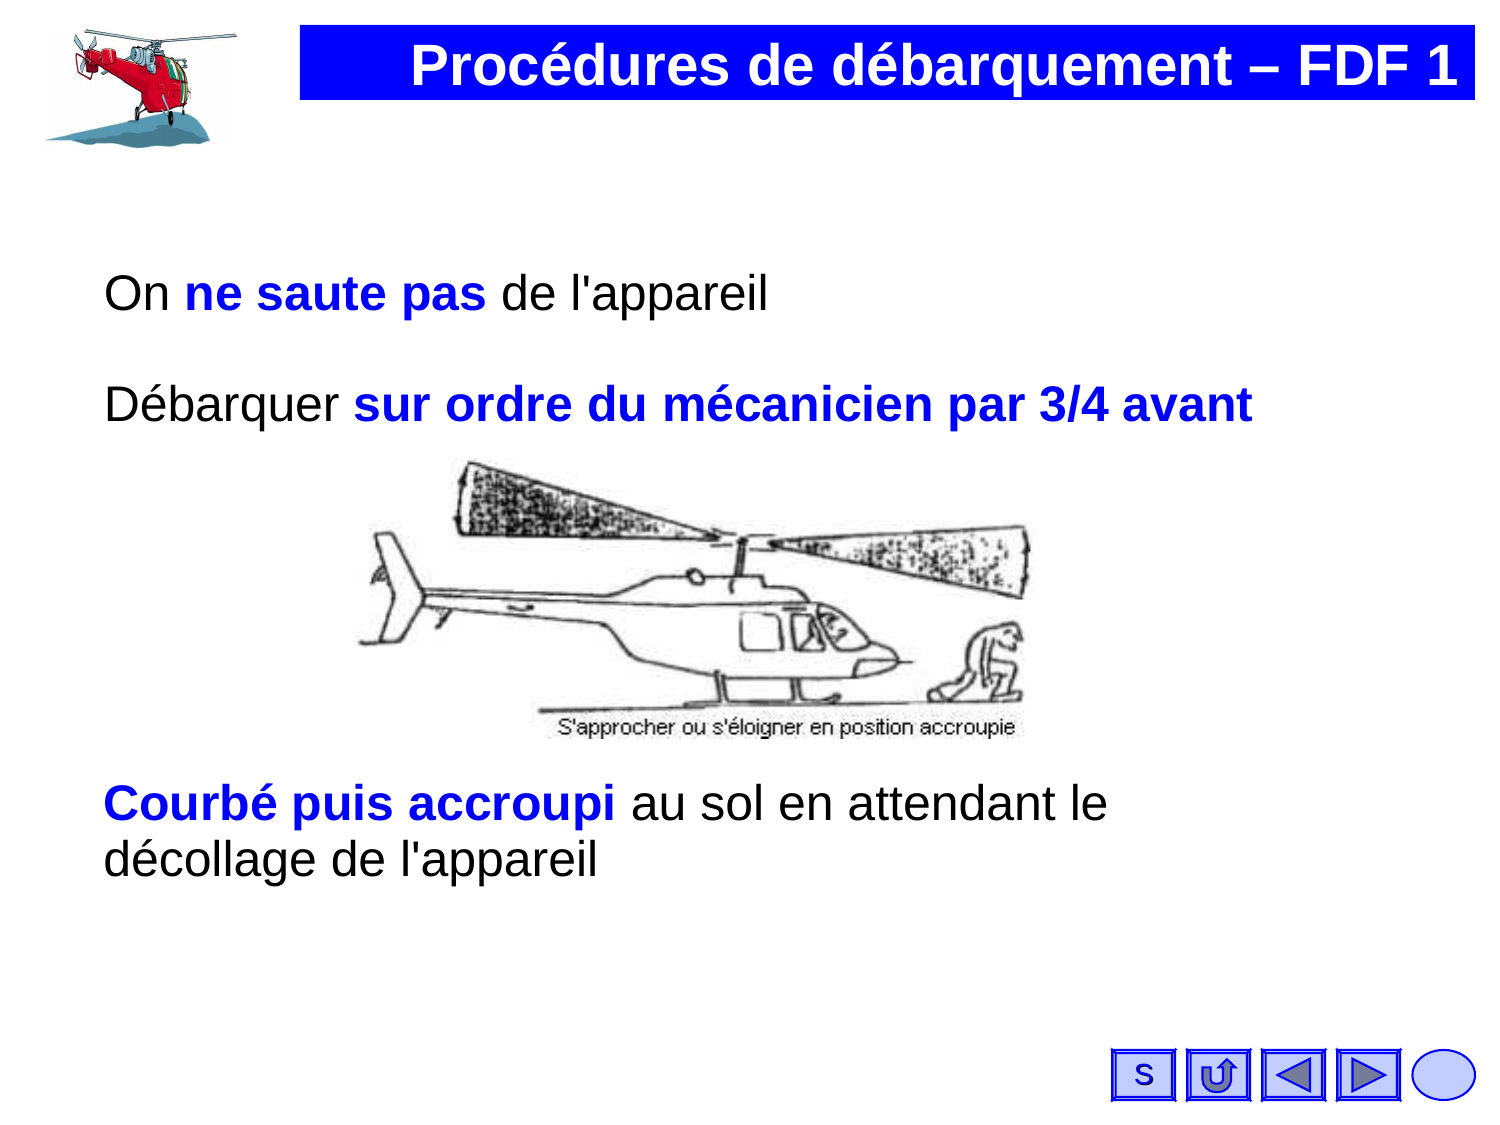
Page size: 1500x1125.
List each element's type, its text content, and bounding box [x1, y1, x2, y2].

text_box On ne saute pas de l'appareil Débarquer sur ordre du mécanicien par 3/4 avant [88, 178, 1270, 496]
text_box Courbé puis accroupi au sol en attendant le décollage de l'appareil [88, 767, 1138, 895]
text_box Procédures de débarquement – FDF 1 [299, 24, 1475, 100]
picture [354, 457, 1035, 739]
picture [45, 29, 237, 148]
text_box [1412, 1049, 1476, 1101]
